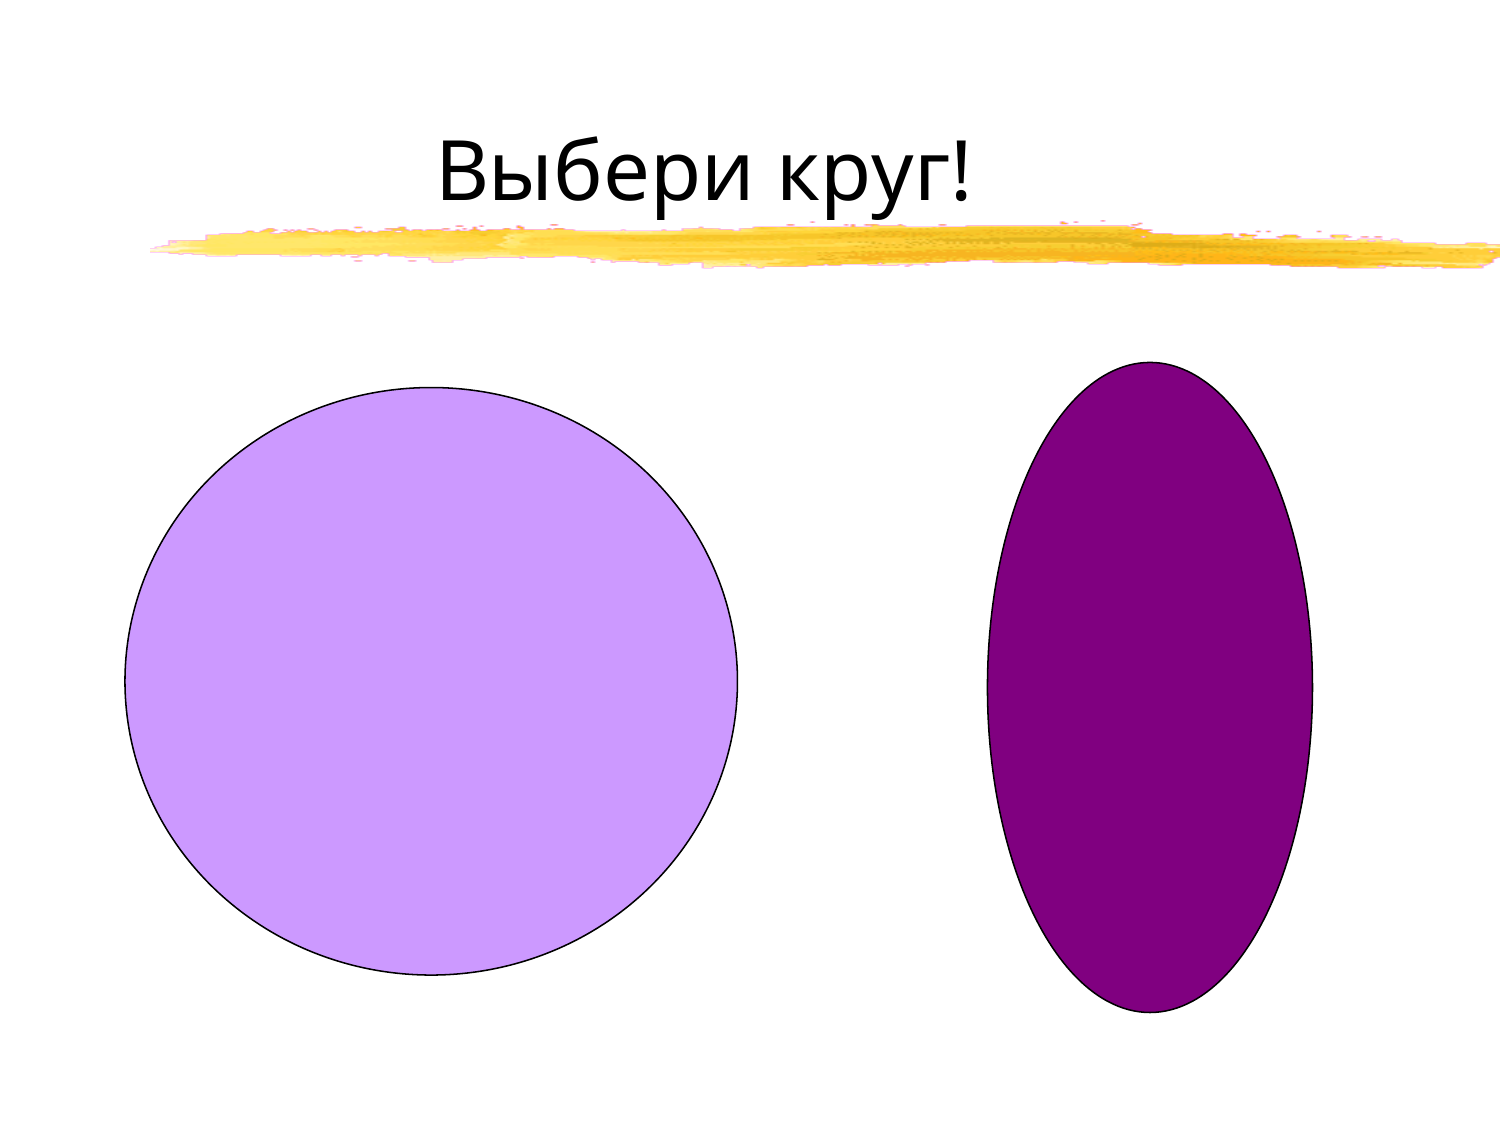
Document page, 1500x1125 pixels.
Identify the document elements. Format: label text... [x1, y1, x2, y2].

text_box [124, 387, 738, 976]
title Выбери круг! [66, 37, 1342, 225]
text_box [987, 362, 1313, 1013]
picture [150, 215, 1500, 279]
